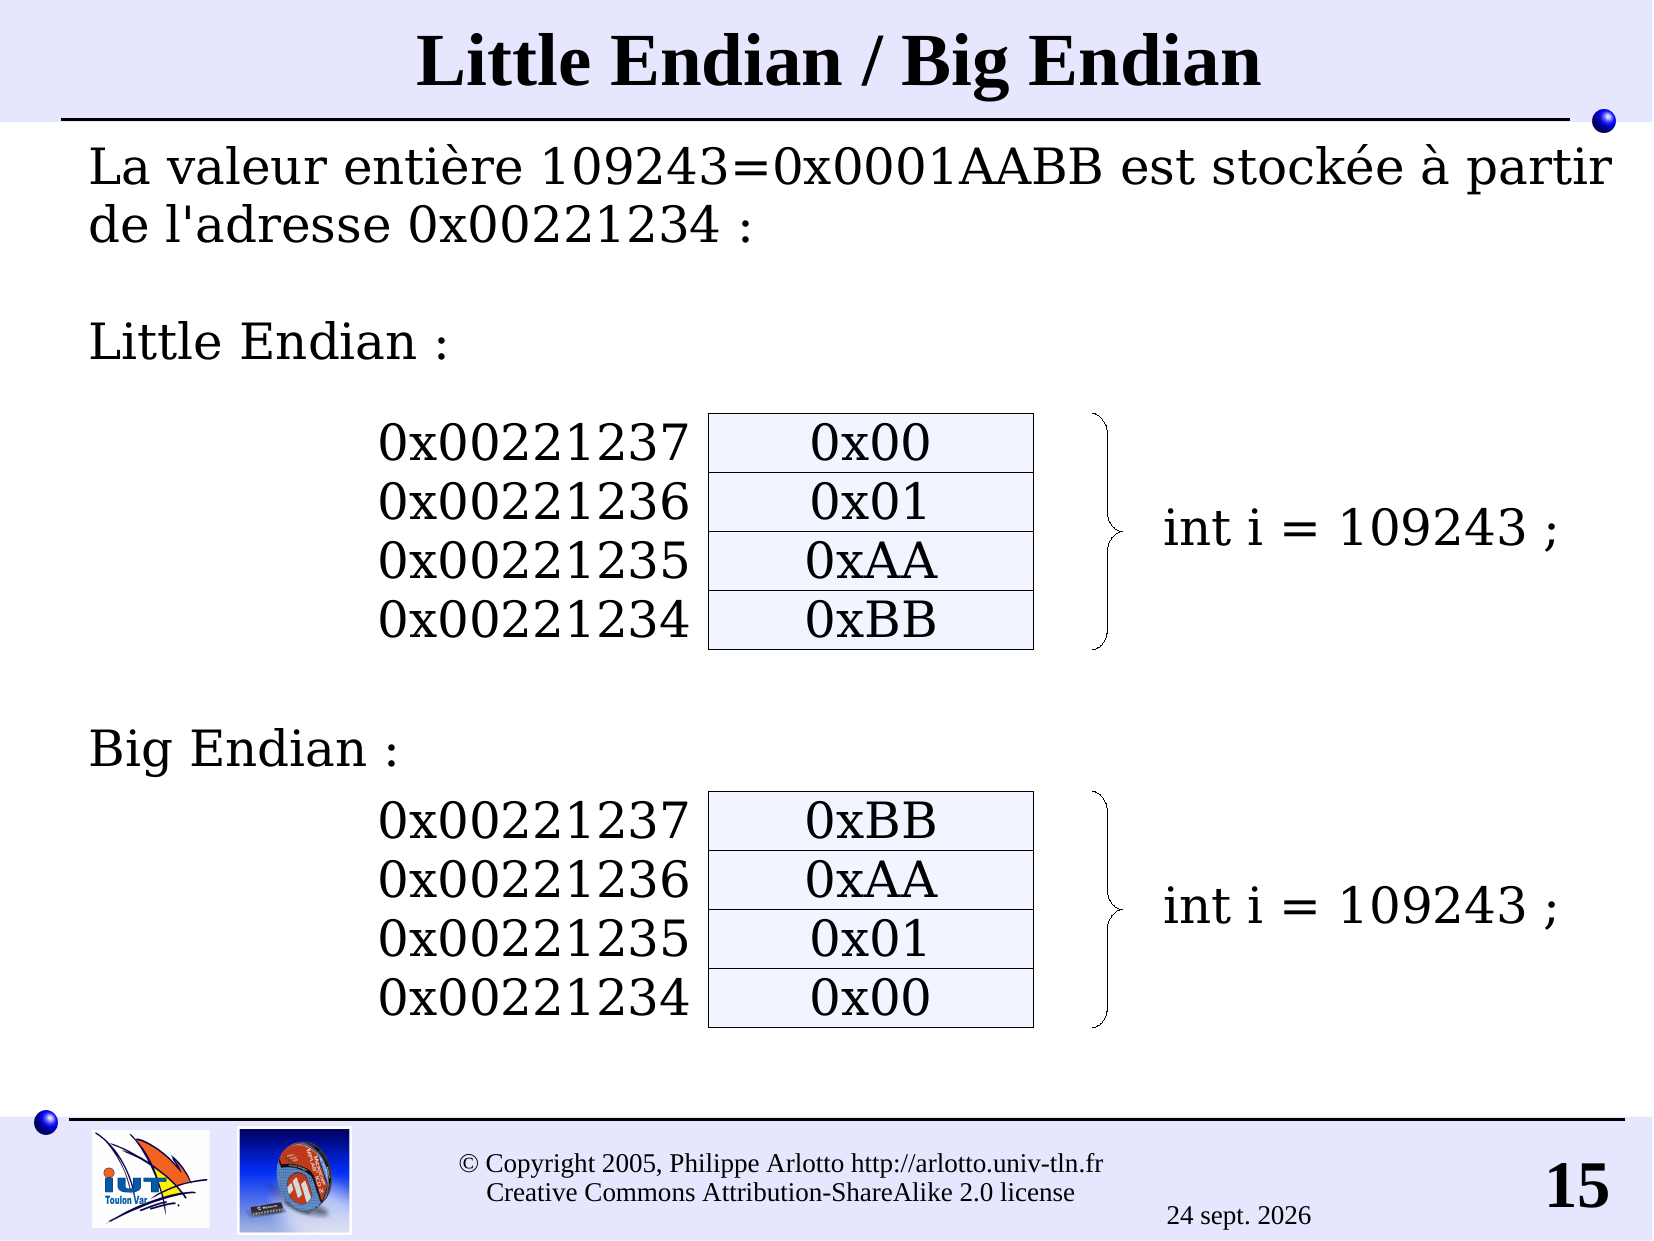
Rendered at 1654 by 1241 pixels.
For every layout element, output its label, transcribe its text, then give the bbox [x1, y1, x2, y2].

text_box int i = 109243 ; [1163, 876, 1562, 936]
text_box 0xAA [708, 531, 1034, 590]
text_box 0x00221234 [372, 969, 697, 1028]
text_box La valeur entière 109243=0x0001AABB est stockée à partir de l'adresse 0x00221234 : Little Endian : Big Endian : [88, 138, 1613, 1128]
text_box 0x00221236 [372, 473, 697, 532]
text_box 0xBB [708, 590, 1034, 650]
title Little Endian / Big Endian [95, 11, 1585, 110]
text_box 0x01 [708, 909, 1034, 968]
text_box int i = 109243 ; [1163, 498, 1562, 558]
text_box 0xBB [708, 791, 1034, 850]
text_box 0x00221237 [372, 791, 697, 851]
text_box 0x00221235 [372, 910, 697, 969]
text_box 0x00221235 [372, 532, 697, 591]
text_box 0x00 [708, 968, 1034, 1028]
picture [237, 1128, 352, 1235]
text_box 0x00221237 [372, 413, 697, 473]
text_box 0x00221236 [372, 851, 697, 910]
text_box 0xAA [708, 850, 1034, 909]
